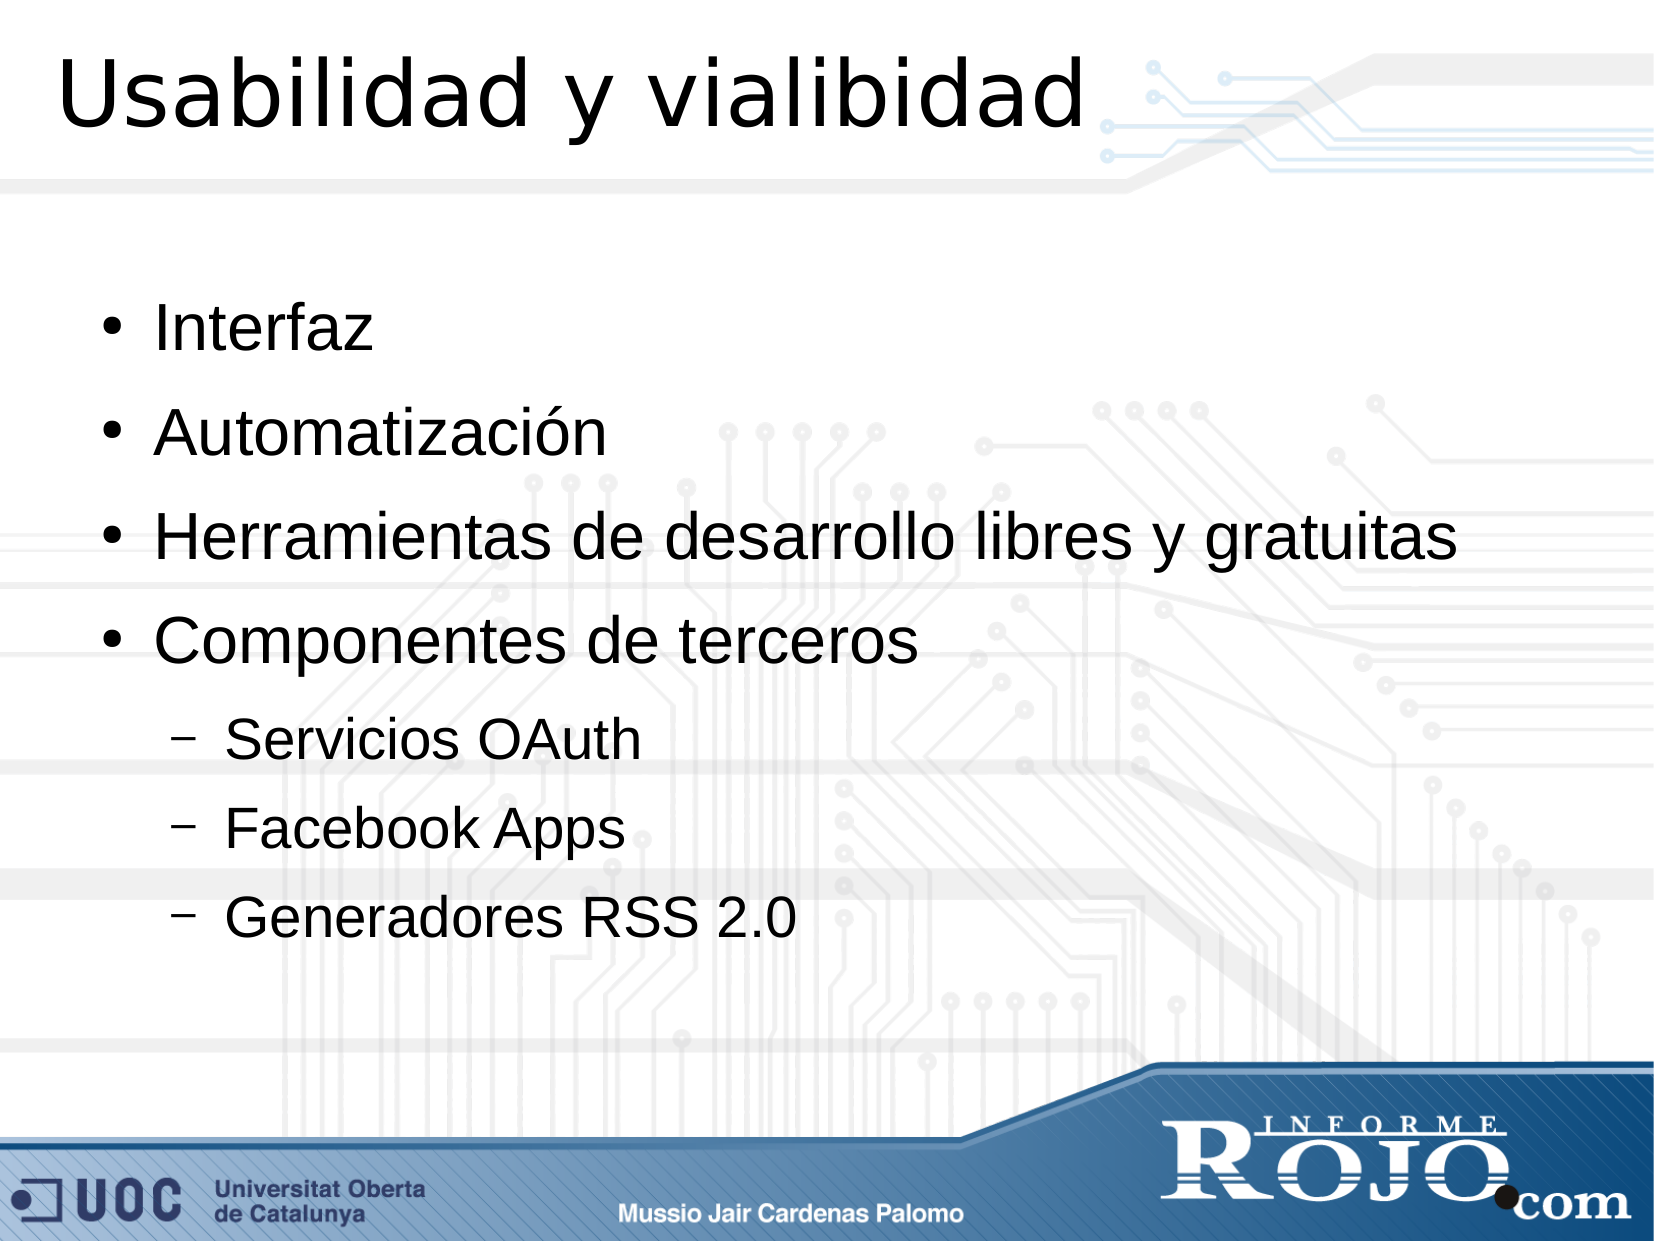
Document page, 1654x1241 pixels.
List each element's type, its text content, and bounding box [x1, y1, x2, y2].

picture [0, 0, 1654, 1241]
list Interfaz Automatización Herramientas de desarrollo libres y gratuitas Componentes de terceros Servicios OAuth Facebook Apps Generadores RSS 2.0 [82, 290, 1538, 1010]
title Usabilidad y vialibidad [0, 0, 1146, 189]
